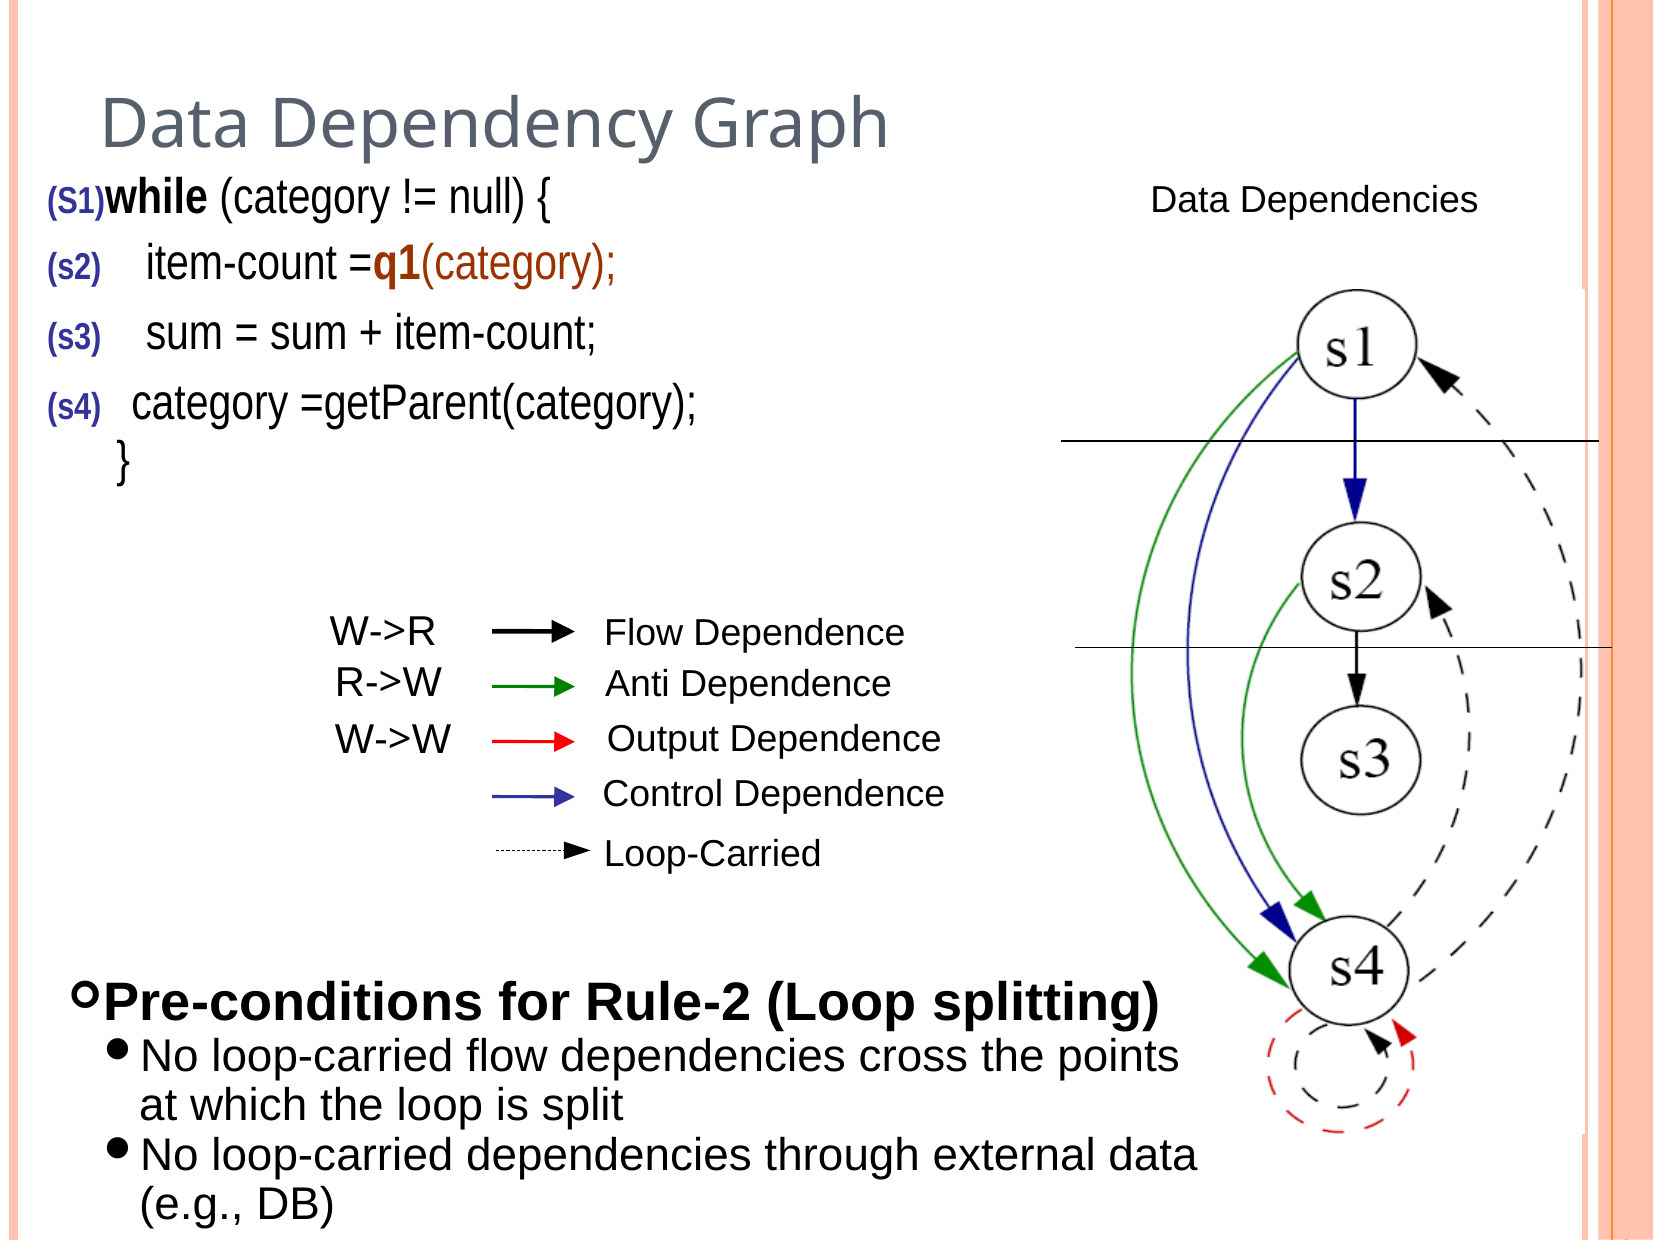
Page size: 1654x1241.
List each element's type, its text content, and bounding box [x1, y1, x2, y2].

picture [1130, 442, 1585, 647]
text_box (S1)while (category != null) { (s2) item-count =q1(category); (s3) sum = sum + item-count; (s4) category =getParent(category); } [47, 170, 998, 611]
picture [1130, 289, 1585, 440]
text_box Flow Dependence [604, 608, 906, 653]
picture [1130, 648, 1585, 1134]
text_box Anti Dependence [608, 658, 892, 704]
text_box W->W [318, 703, 558, 770]
text_box W->R [313, 594, 603, 662]
text_box Data Dependencies [1135, 167, 1494, 228]
text_box Loop-Carried [603, 829, 822, 874]
text_box R->W [318, 646, 608, 714]
text_box Output Dependence [606, 713, 942, 759]
text_box Pre-conditions for Rule-2 (Loop splitting) No loop-carried flow dependencies cross the points at which the loop is split No loop-carried dependencies through external data (e.g., DB) [51, 920, 1227, 1220]
text_box Data Dependency Graph [82, 49, 1433, 170]
text_box Control Dependence [602, 769, 1002, 814]
